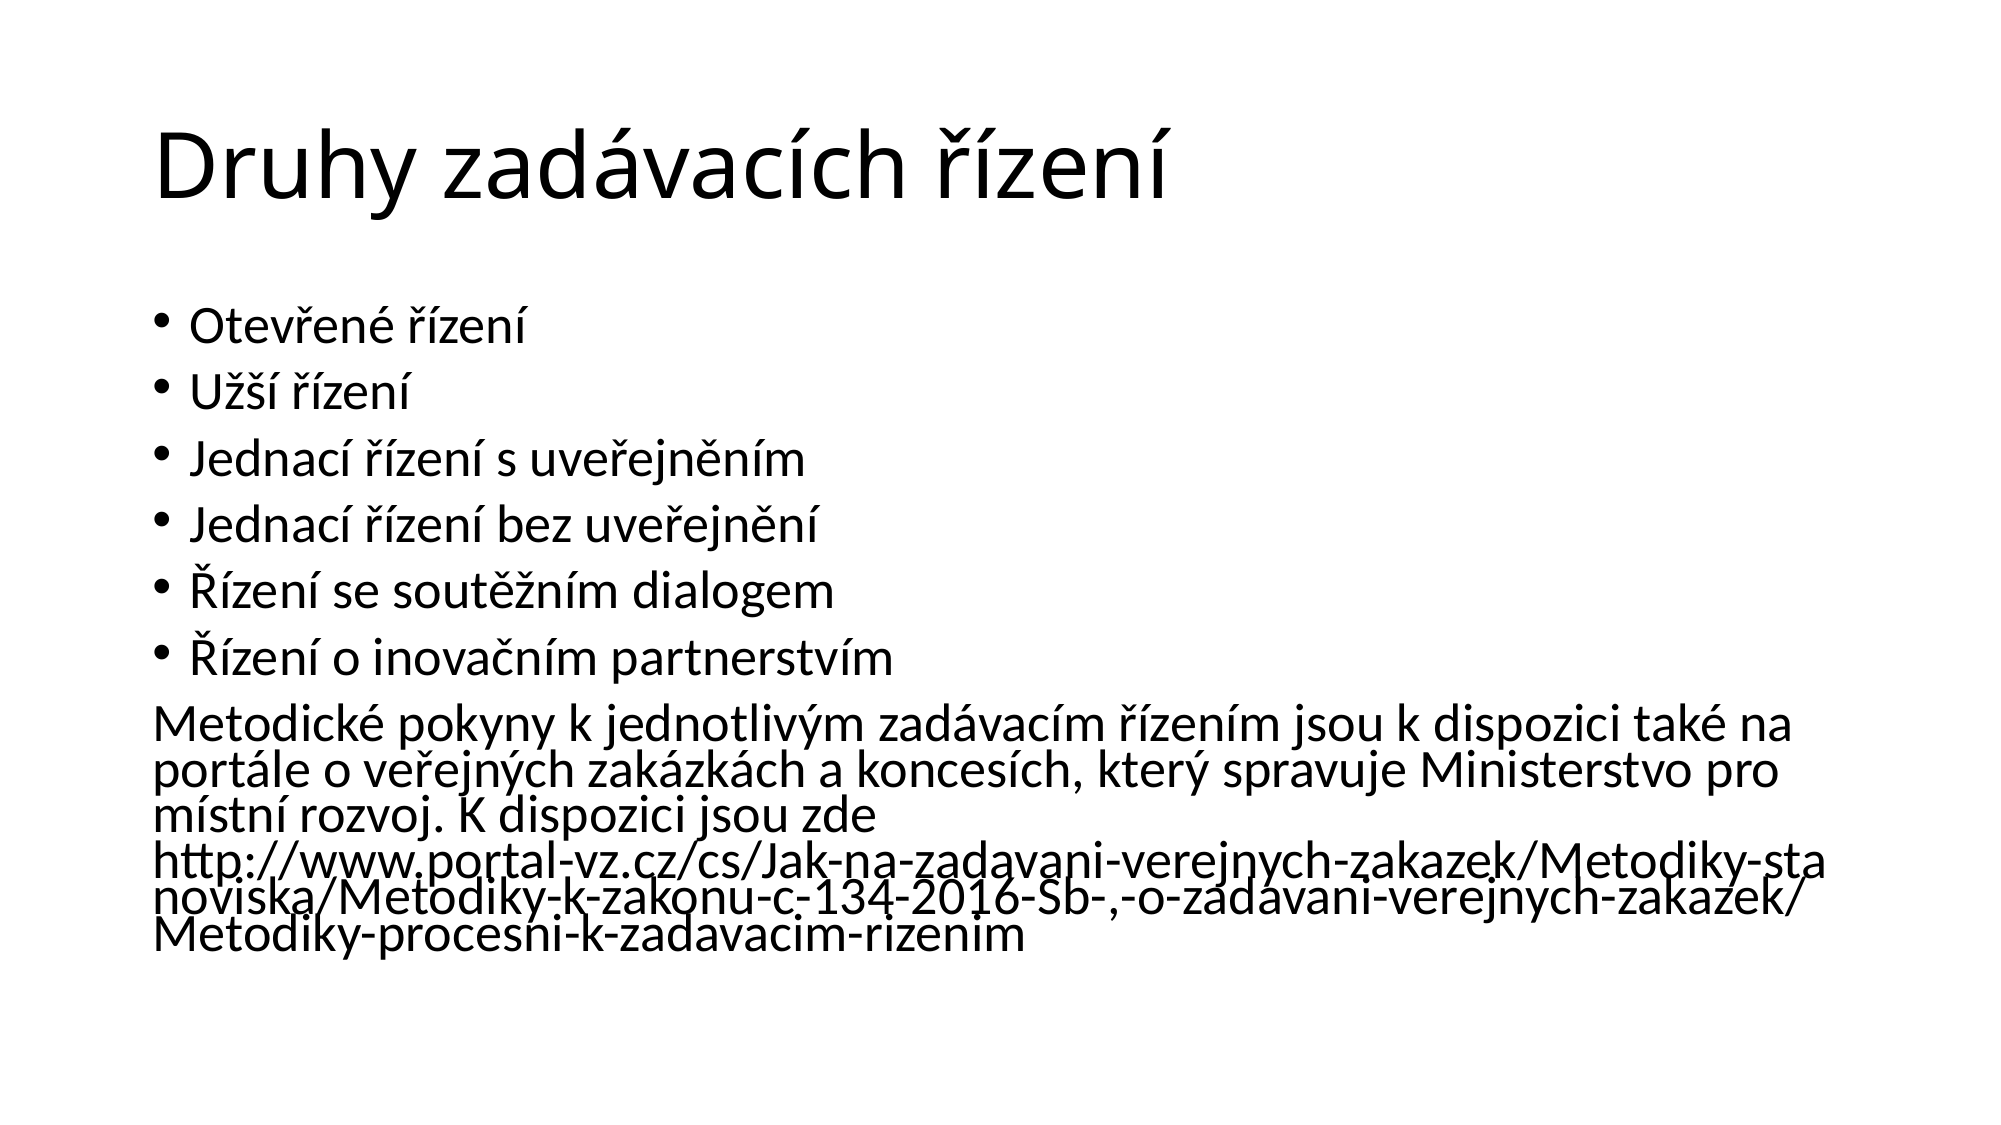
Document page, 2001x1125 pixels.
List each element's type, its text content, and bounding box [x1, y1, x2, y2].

title Druhy zadávacích řízení [137, 59, 1863, 278]
list Otevřené řízení Užší řízení Jednací řízení s uveřejněním Jednací řízení bez uveřejnění Řízení se soutěžním dialogem Řízení o inovačním partnerstvím Metodické pokyny k jednotlivým zadávacím řízením jsou k dispozici také na portále o veřejných zakázkách a koncesích, který spravuje Ministerstvo pro místní rozvoj. K dispozici jsou zde http://www.portal-vz.cz/cs/Jak-na-zadavani-verejnych-zakazek/Metodiky-stanoviska/Metodiky-k-zakonu-c-134-2016-Sb-,-o-zadavani-verejnych-zakazek/Metodiky-procesni-k-zadavacim-rizenim [137, 299, 1863, 1014]
